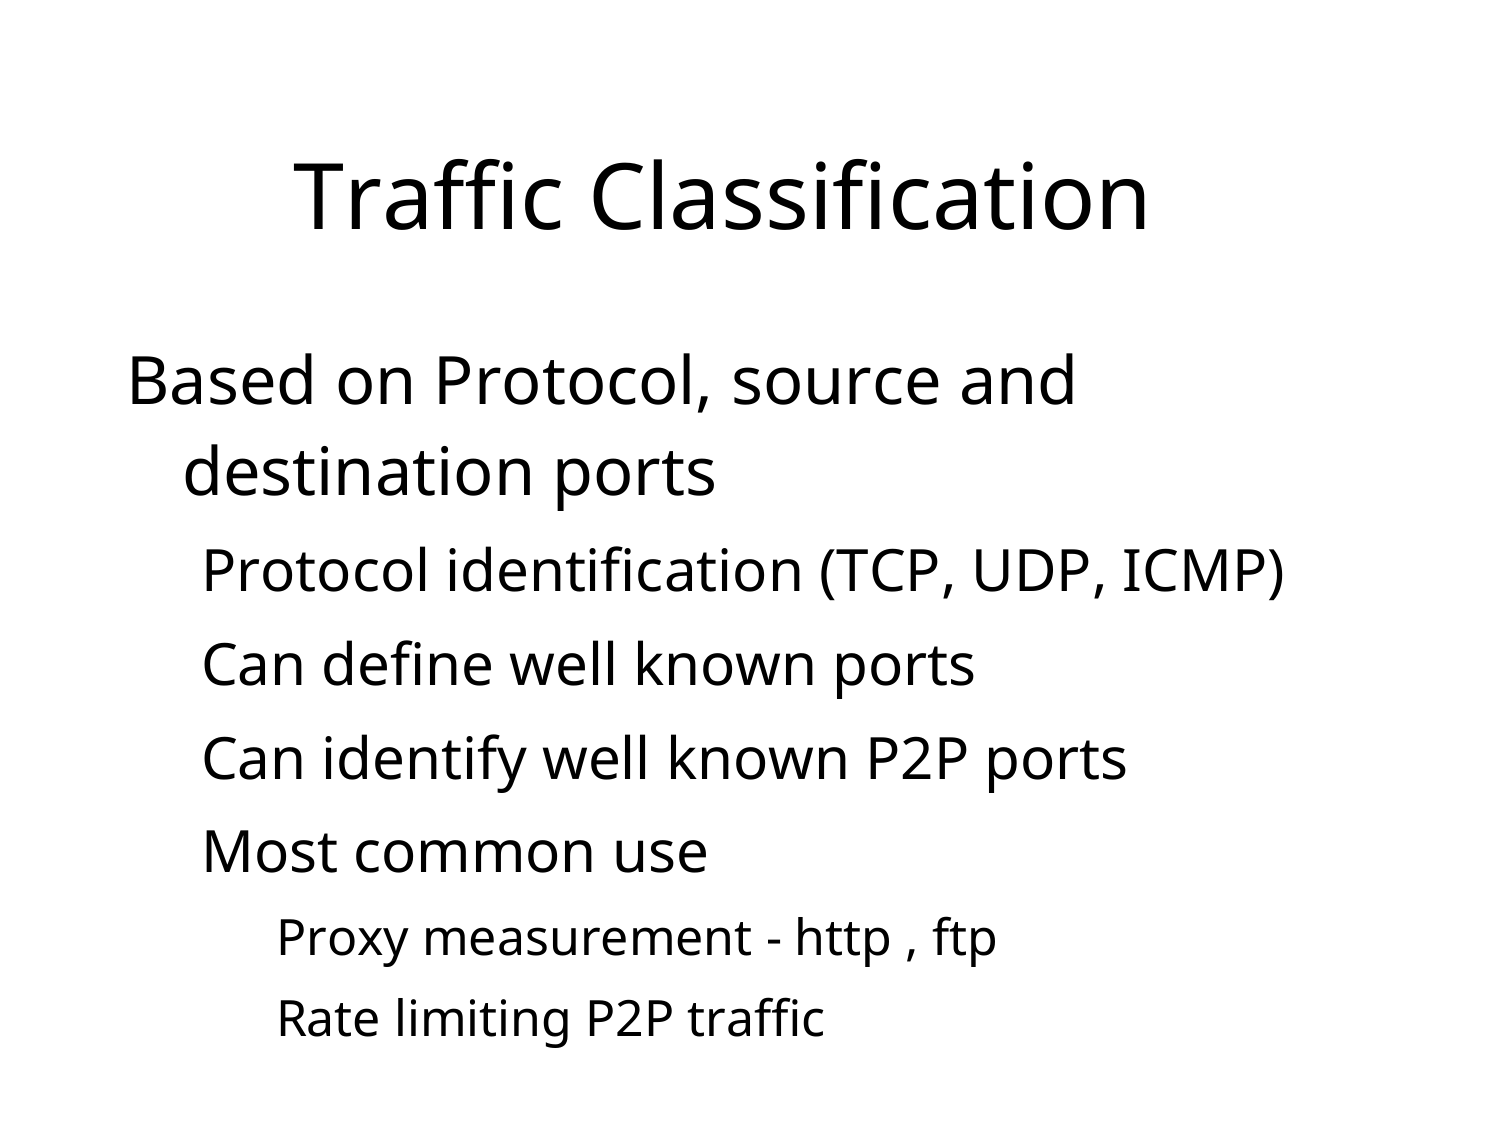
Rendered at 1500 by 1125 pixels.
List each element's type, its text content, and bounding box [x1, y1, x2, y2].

list Based on Protocol, source and destination ports Protocol identification (TCP, UDP, ICMP)‏ Can define well known ports Can identify well known P2P ports Most common use Proxy measurement - http , ftp Rate limiting P2P traffic [112, 324, 1388, 1011]
title Traffic Classification [112, 62, 1388, 324]
